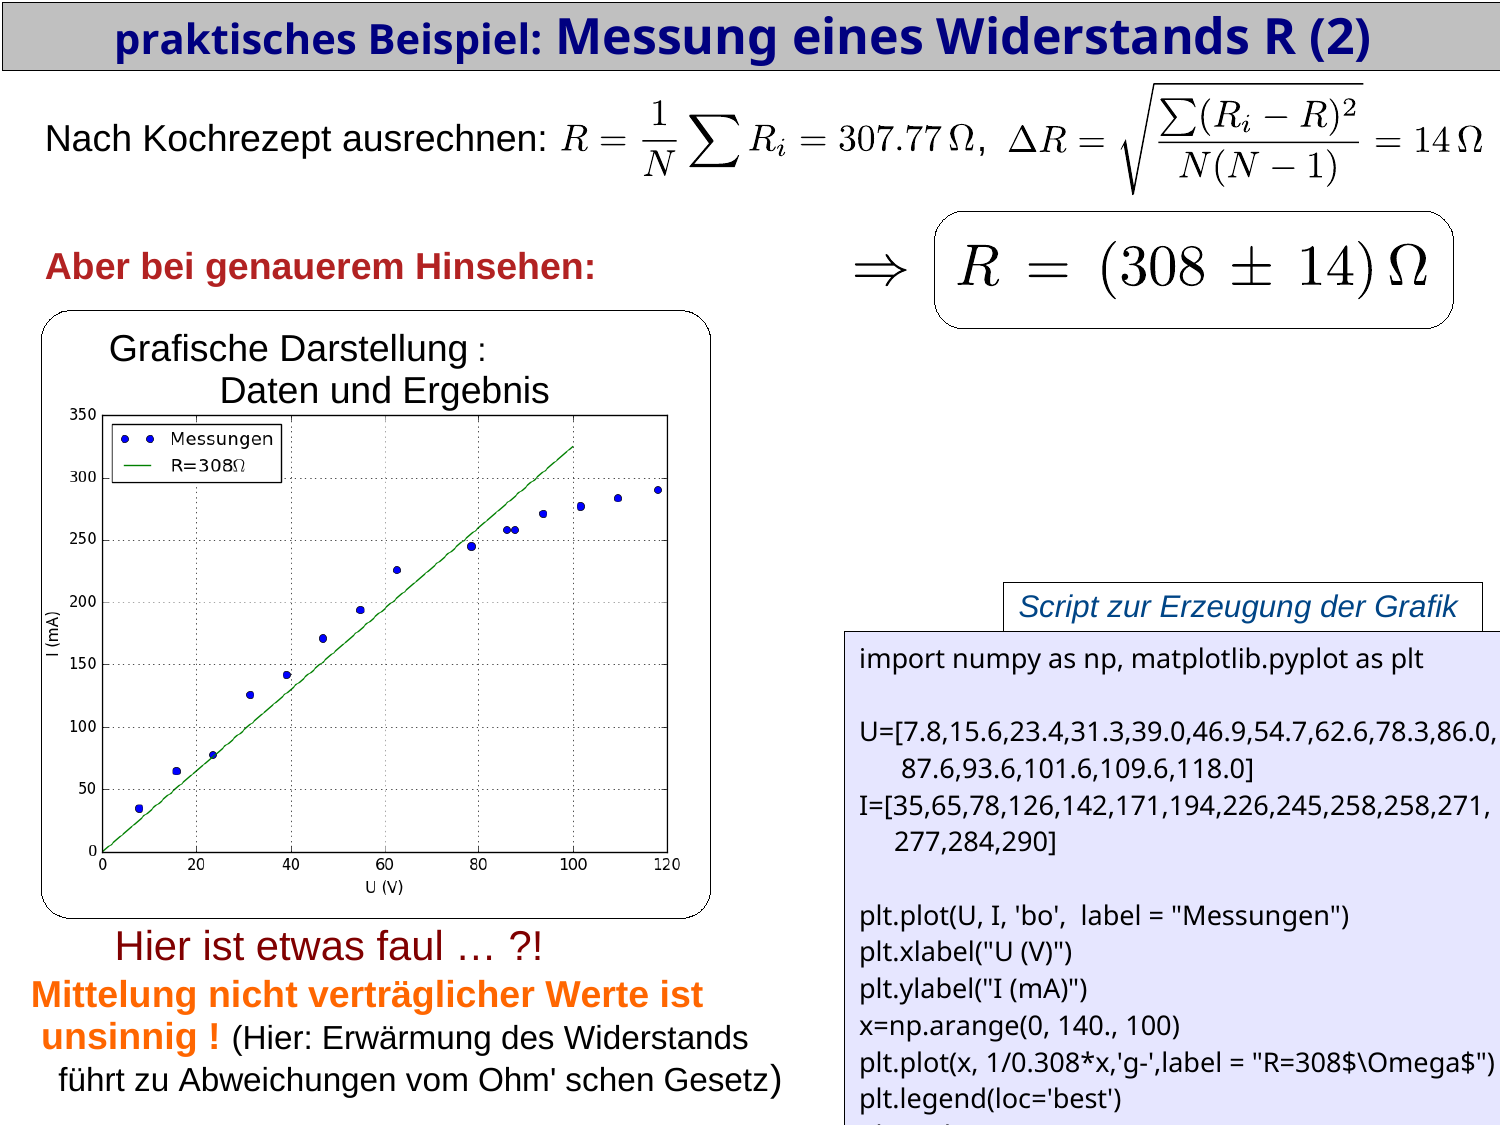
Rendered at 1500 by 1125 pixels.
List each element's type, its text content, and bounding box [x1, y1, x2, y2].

text_box Grafische Darstellung : Daten und Ergebnis [93, 319, 667, 498]
text_box Aber bei genauerem Hinsehen: [30, 238, 633, 295]
text_box Script zur Erzeugung der Grafik [1003, 582, 1483, 631]
text_box [1006, 83, 1484, 196]
text_box [935, 241, 1430, 300]
text_box Nach Kochrezept ausrechnen: , [30, 109, 1004, 209]
text_box [559, 100, 976, 176]
text_box import numpy as np, matplotlib.pyplot as plt U=[7.8,15.6,23.4,31.3,39.0,46.9,54.7,62.6,78.3,86.0, 87.6,93.6,101.6,109.6,118.0] I=[35,65,78,126,142,171,194,226,245,258,258,271, 277,284,290] plt.plot(U, I, 'bo', label = "Messungen") plt.xlabel("U (V)") plt.ylabel("I (mA)") x=np.arange(0, 140., 100) plt.plot(x, 1/0.308*x,'g-',label = "R=308$\Omega$") plt.legend(loc='best') plt.grid() plt.show() [844, 631, 1486, 1116]
text_box [851, 241, 934, 300]
picture [40, 393, 702, 906]
text_box Hier ist etwas faul … ?! [99, 919, 559, 977]
title praktisches Beispiel: Messung eines Widerstands R (2) [4, 0, 1482, 96]
text_box Mittelung nicht verträglicher Werte ist unsinnig ! (Hier: Erwärmung des Widerstands führt zu Abweichungen vom Ohm' schen Gesetz) [16, 966, 808, 1107]
